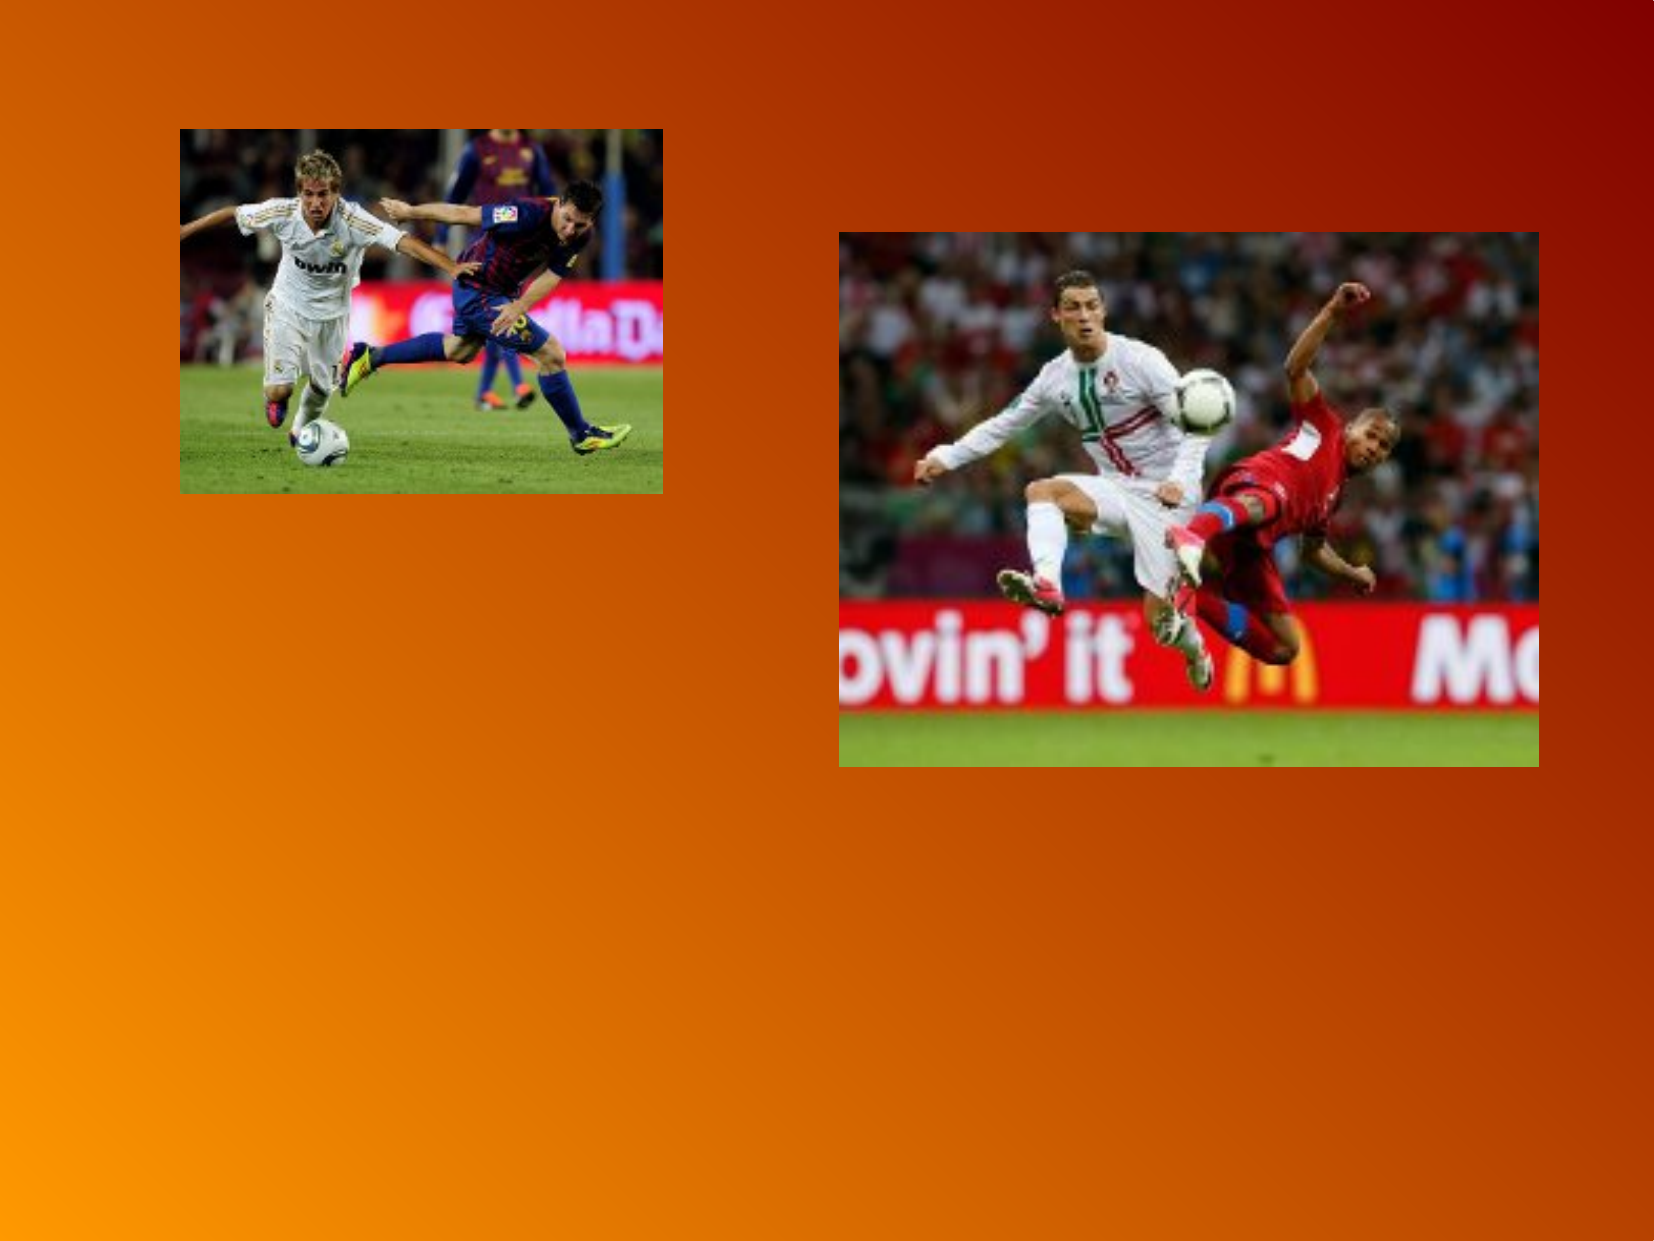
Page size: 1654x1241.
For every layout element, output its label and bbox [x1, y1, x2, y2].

picture [180, 129, 663, 494]
picture [839, 232, 1539, 767]
